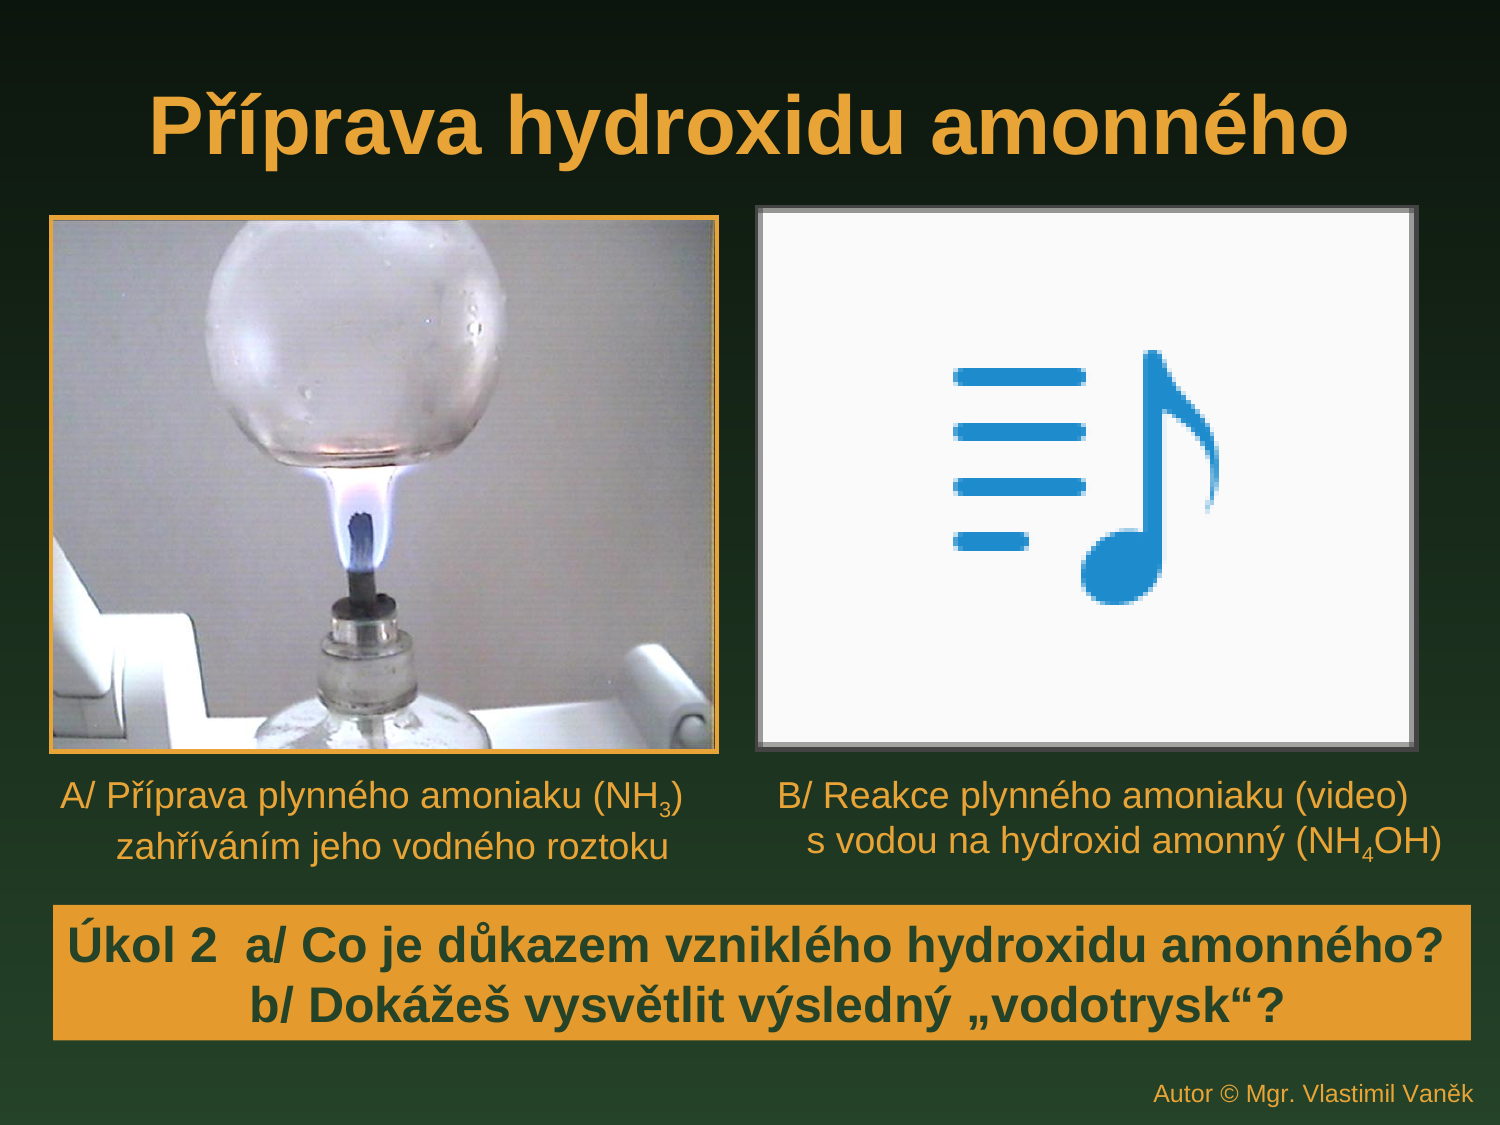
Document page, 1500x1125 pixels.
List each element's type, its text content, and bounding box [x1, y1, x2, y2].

text_box Autor © Mgr. Vlastimil Vaněk [1138, 1070, 1500, 1125]
text_box Úkol 2 a/ Co je důkazem vzniklého hydroxidu amonného? b/ Dokážeš vysvětlit výsledný „vodotrysk“? [53, 904, 1471, 1041]
title Příprava hydroxidu amonného [75, 45, 1426, 197]
text_box [53, 220, 715, 750]
text_box B/ Reakce plynného amoniaku (video) s vodou na hydroxid amonný (NH4OH) [726, 763, 1471, 875]
text_box [754, 204, 1420, 753]
text_box A/ Příprava plynného amoniaku (NH3) zahříváním jeho vodného roztoku [41, 763, 703, 875]
